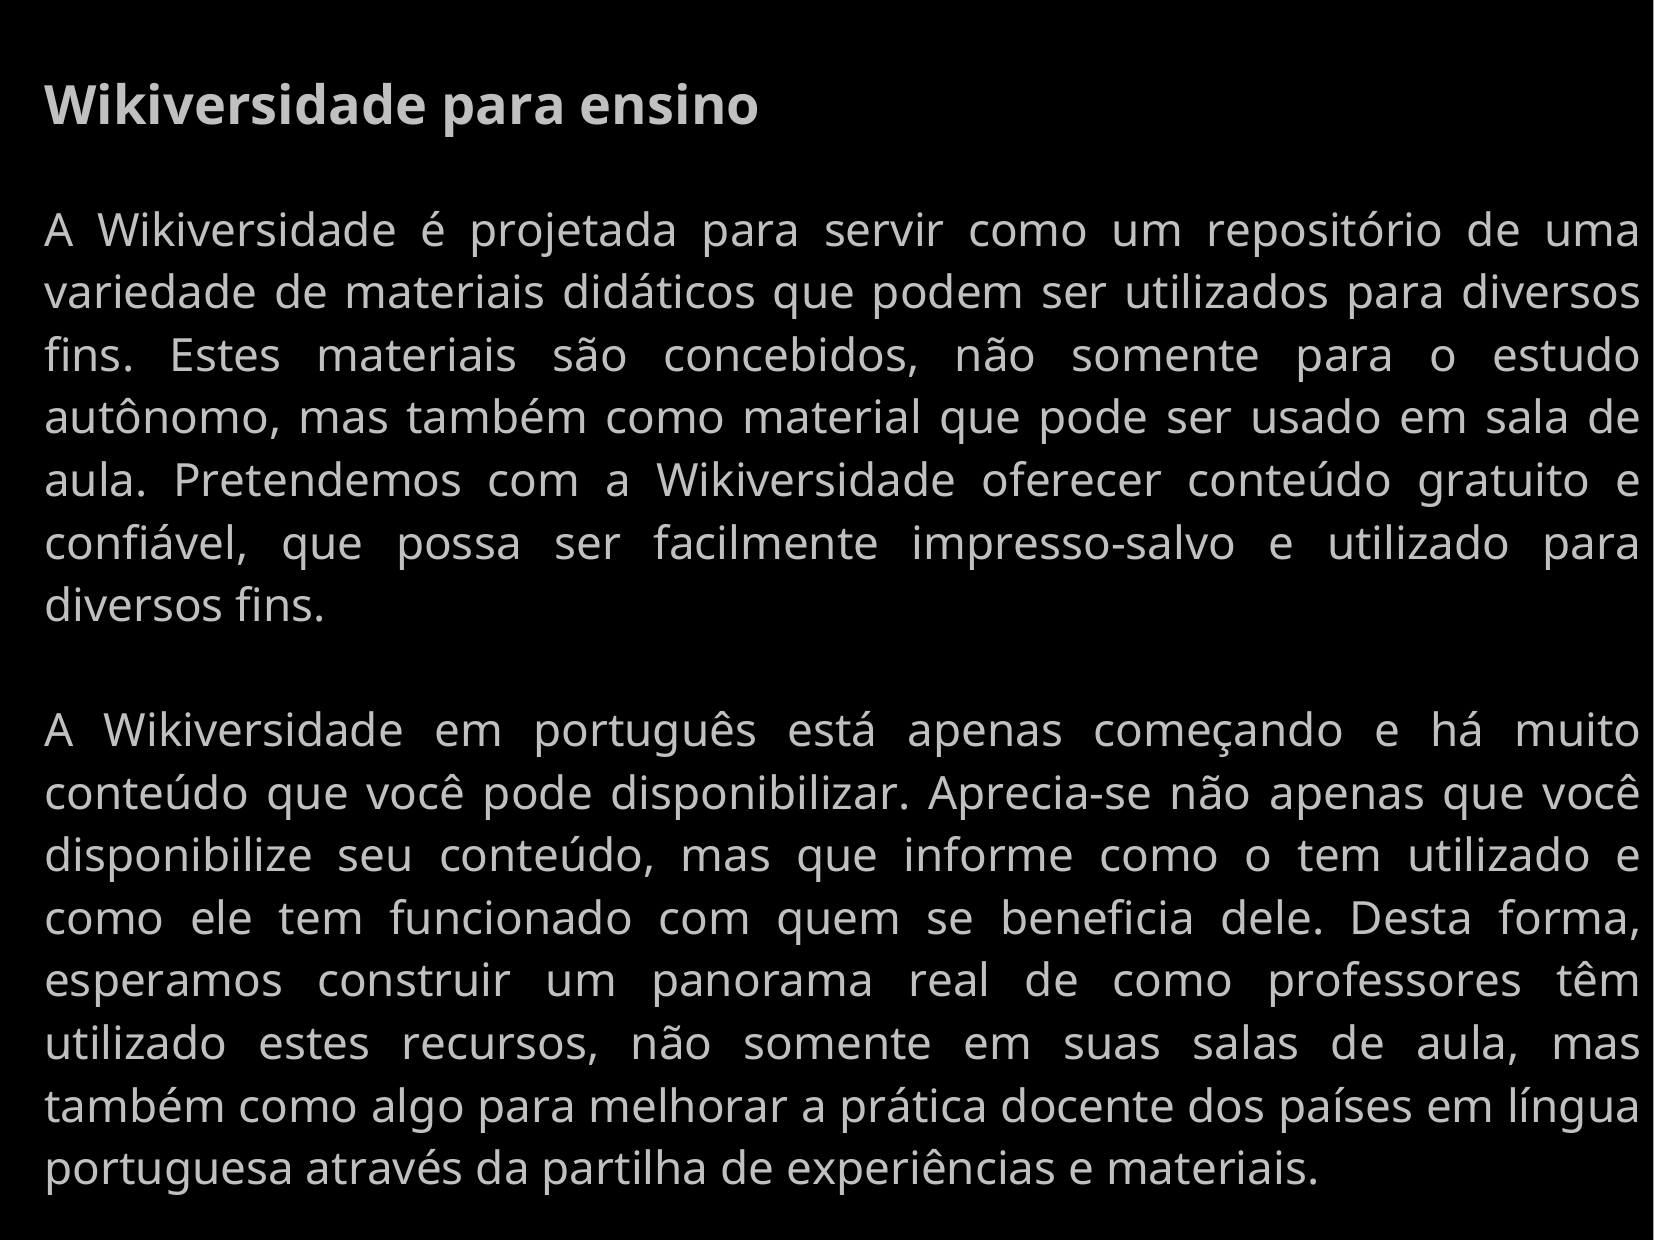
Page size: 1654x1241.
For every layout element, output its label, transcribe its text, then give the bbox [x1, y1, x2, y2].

text_box Wikiversidade para ensino A Wikiversidade é projetada para servir como um repositório de uma variedade de materiais didáticos que podem ser utilizados para diversos fins. Estes materiais são concebidos, não somente para o estudo autônomo, mas também como material que pode ser usado em sala de aula. Pretendemos com a Wikiversidade oferecer conteúdo gratuito e confiável, que possa ser facilmente impresso-salvo e utilizado para diversos fins. A Wikiversidade em português está apenas começando e há muito conteúdo que você pode disponibilizar. Aprecia-se não apenas que você disponibilize seu conteúdo, mas que informe como o tem utilizado e como ele tem funcionado com quem se beneficia dele. Desta forma, esperamos construir um panorama real de como professores têm utilizado estes recursos, não somente em suas salas de aula, mas também como algo para melhorar a prática docente dos países em língua portuguesa através da partilha de experiências e materiais. [29, 59, 1654, 1241]
